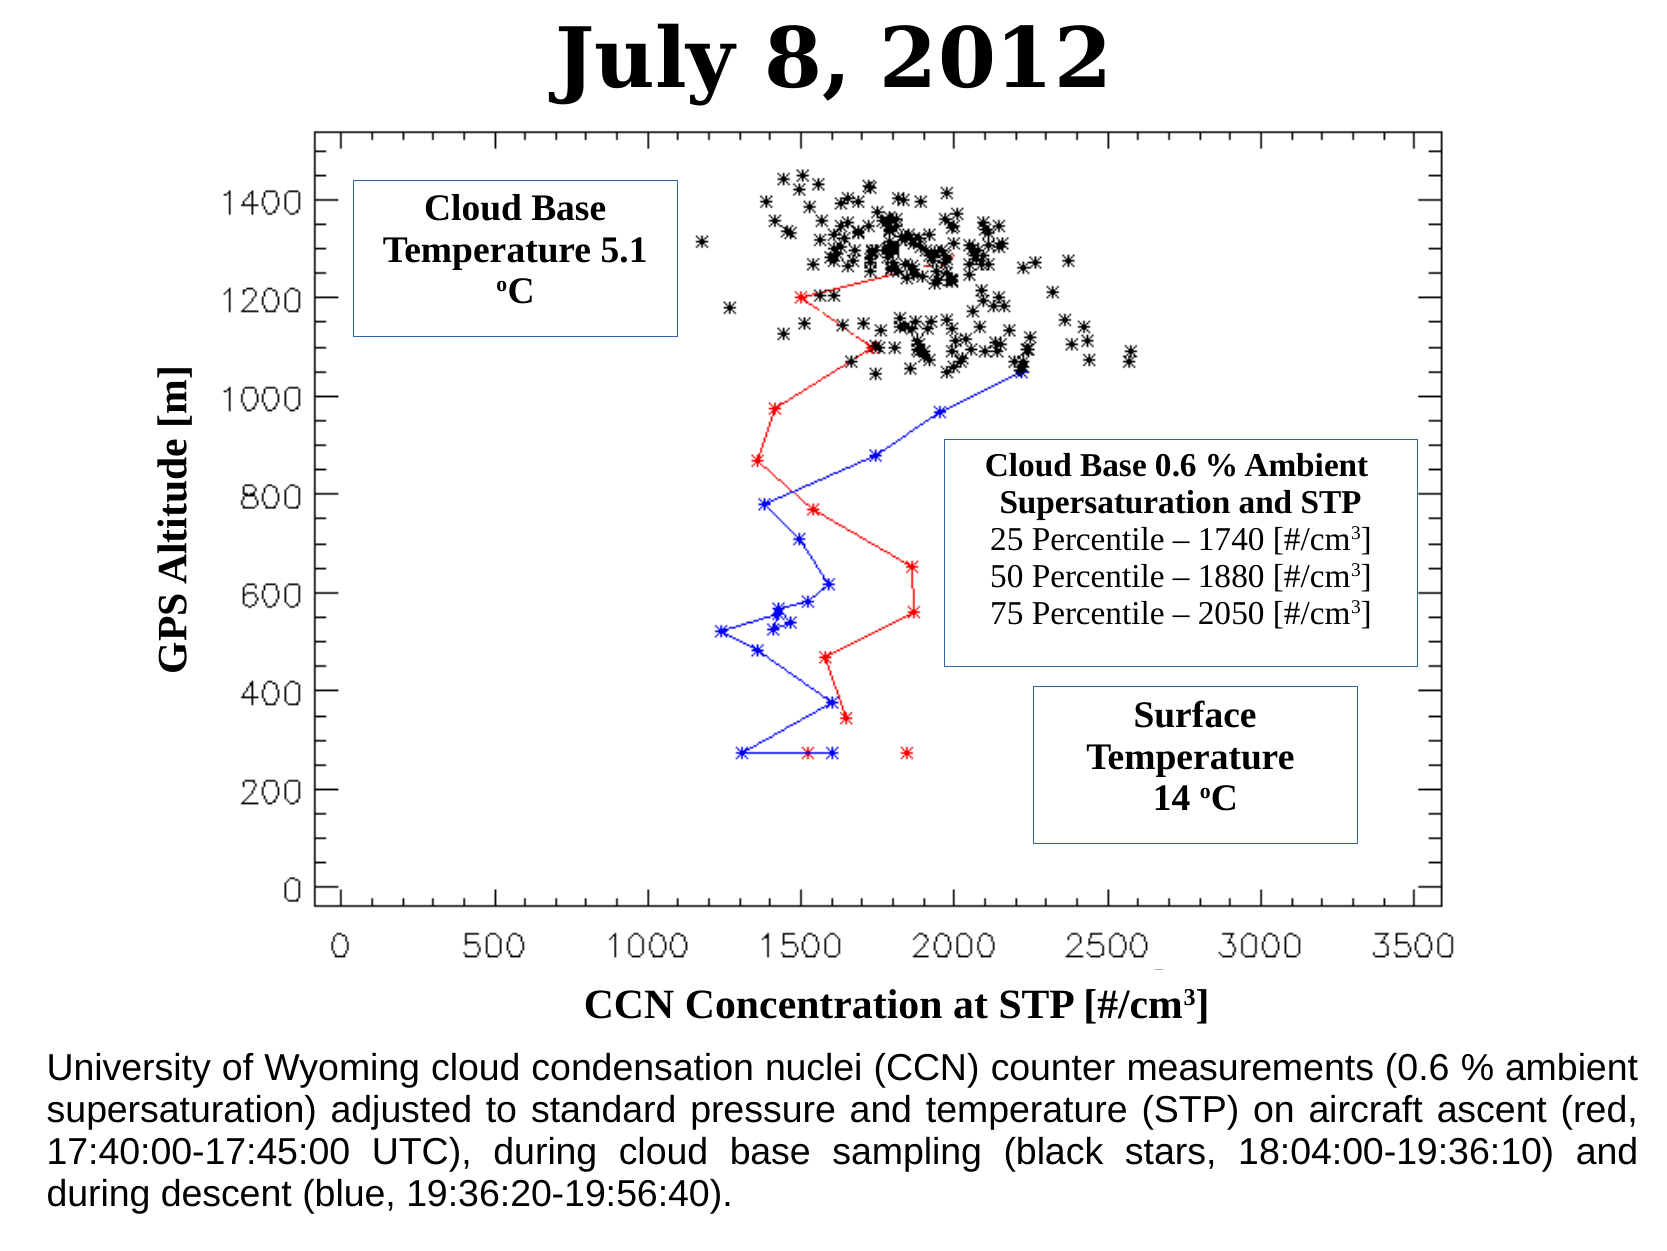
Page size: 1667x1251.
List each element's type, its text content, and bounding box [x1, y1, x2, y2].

text_box University of Wyoming cloud condensation nuclei (CCN) counter measurements (0.6 % ambient supersaturation) adjusted to standard pressure and temperature (STP) on aircraft ascent (red, 17:40:00-17:45:00 UTC), during cloud base sampling (black stars, 18:04:00-19:36:10) and during descent (blue, 19:36:20-19:56:40). [31, 1039, 1654, 1243]
text_box CCN Concentration at STP [#/cm3] [372, 969, 1422, 1037]
text_box Cloud Base 0.6 % Ambient Supersaturation and STP 25 Percentile – 1740 [#/cm3] 50 Percentile – 1880 [#/cm3] 75 Percentile – 2050 [#/cm3] [944, 439, 1418, 667]
text_box Surface Temperature 14 oC [1033, 686, 1358, 844]
title July 8, 2012 [2, 0, 1666, 115]
text_box Cloud Base Temperature 5.1 oC [353, 180, 678, 337]
text_box GPS Altitude [m] [137, 277, 204, 762]
picture [139, 115, 1528, 1029]
